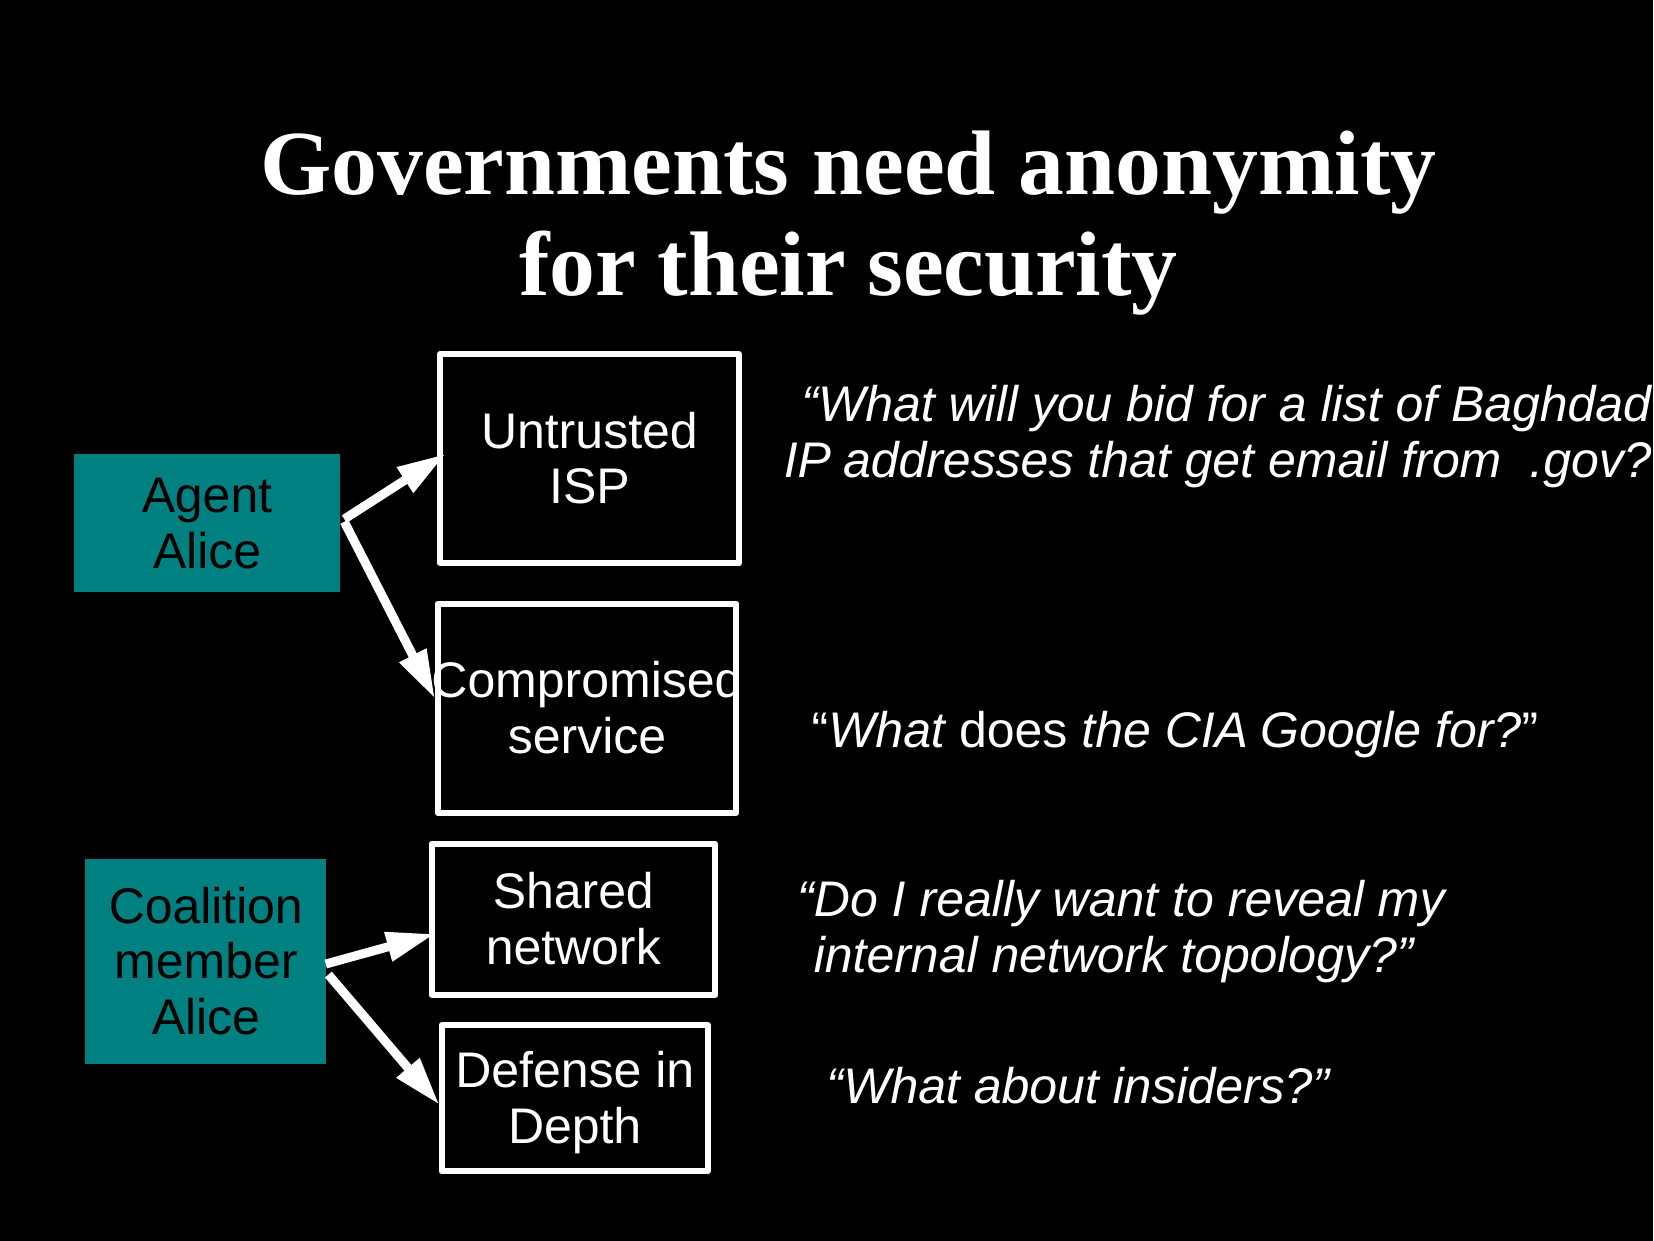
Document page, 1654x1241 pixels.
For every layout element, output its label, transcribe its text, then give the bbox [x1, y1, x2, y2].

text_box Shared network [431, 843, 716, 995]
text_box “Do I really want to reveal my internal network topology?” [782, 863, 1589, 1006]
text_box “What will you bid for a list of Baghdad IP addresses that get email from .gov?” [769, 369, 1653, 574]
text_box Agent Alice [73, 453, 341, 593]
text_box Coalition member Alice [84, 858, 327, 1065]
title Governments need anonymity for their security [121, 94, 1578, 334]
text_box Untrusted ISP [440, 354, 739, 564]
text_box Compromised service [437, 603, 737, 813]
text_box “What about insiders?” [727, 1051, 1603, 1203]
text_box “What does the CIA Google for?” [796, 694, 1554, 773]
text_box Defense in Depth [441, 1025, 708, 1172]
